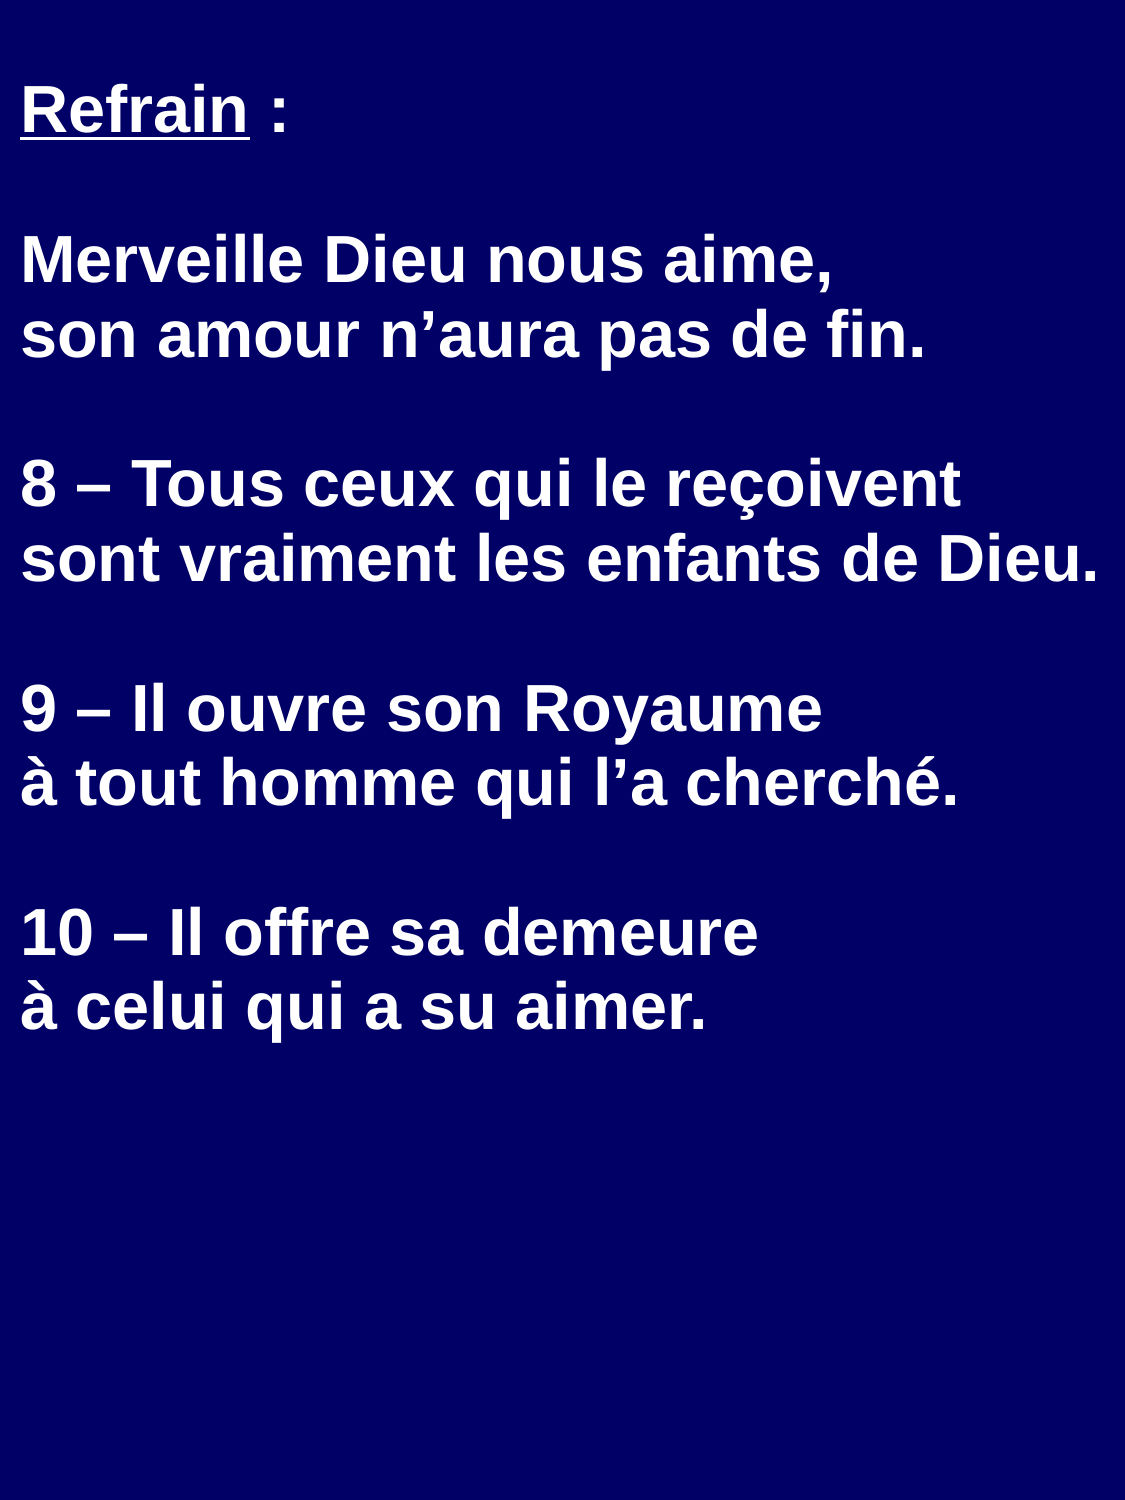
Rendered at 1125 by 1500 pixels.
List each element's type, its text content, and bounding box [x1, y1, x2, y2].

text_box Refrain : Merveille Dieu nous aime, son amour n’aura pas de fin. 8 – Tous ceux qui le reçoivent sont vraiment les enfants de Dieu. 9 – Il ouvre son Royaume à tout homme qui l’a cherché. 10 – Il offre sa demeure à celui qui a su aimer. [5, 65, 1125, 1052]
